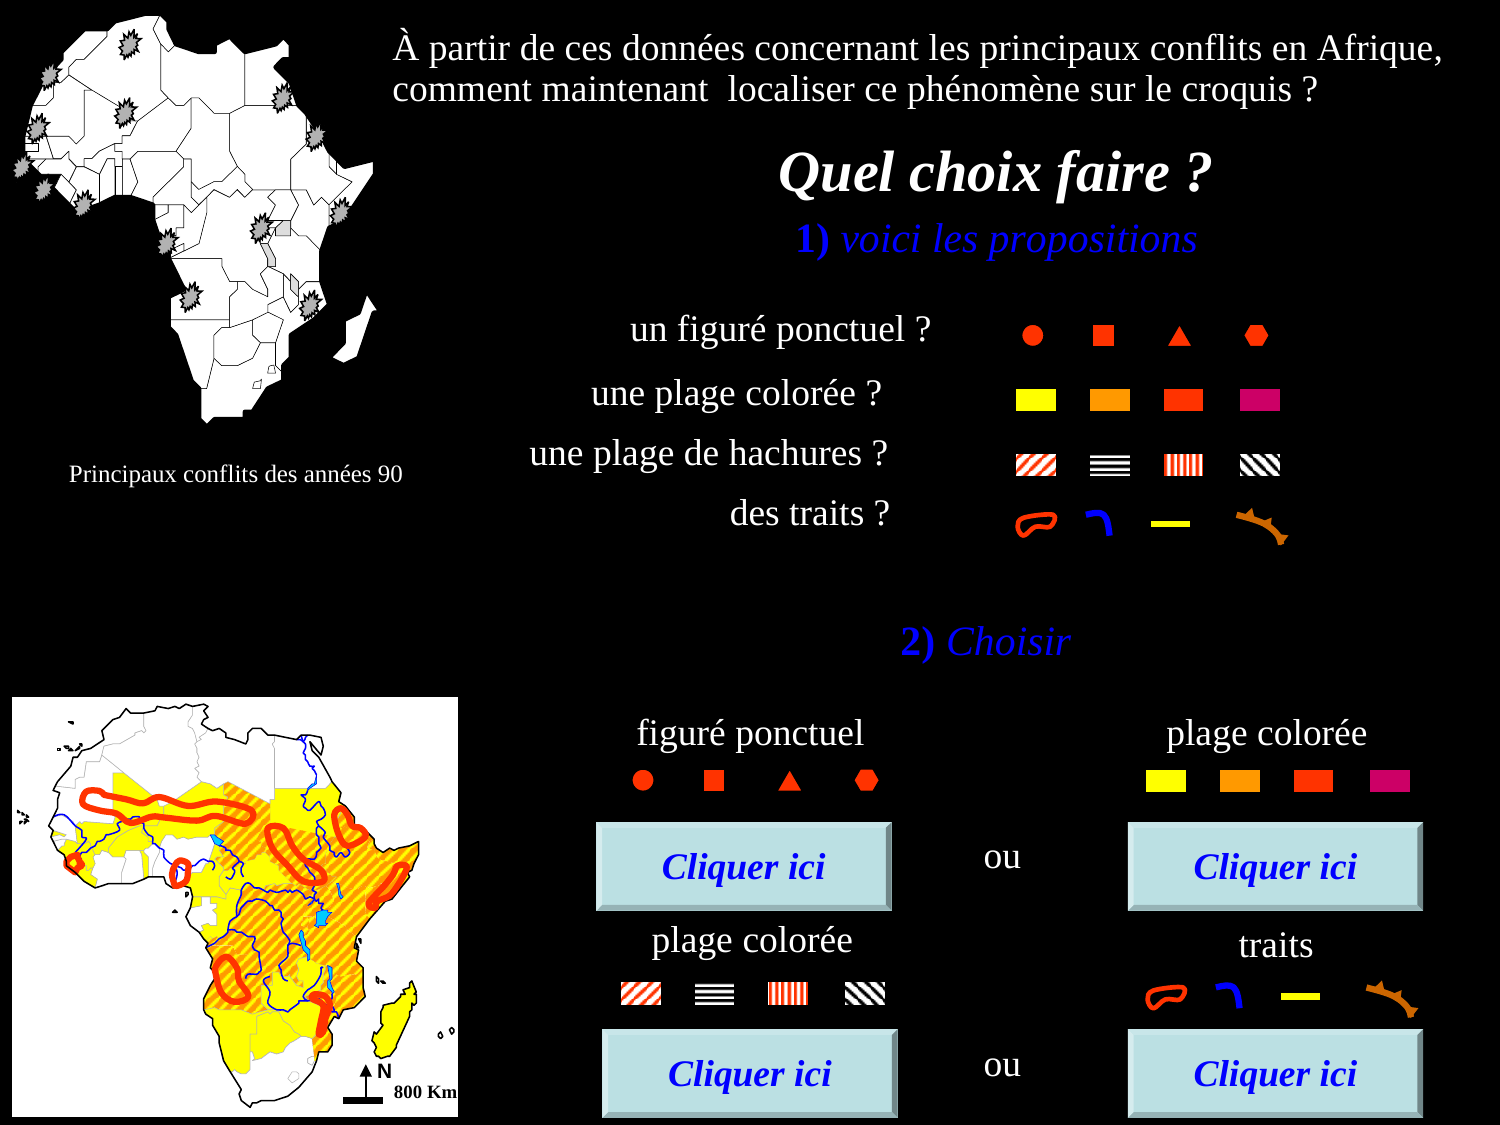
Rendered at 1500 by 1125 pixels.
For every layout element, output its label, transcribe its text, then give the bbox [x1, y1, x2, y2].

text_box [1219, 768, 1261, 793]
text_box ou [968, 827, 1036, 885]
text_box [11, 16, 372, 422]
text_box [1021, 324, 1045, 347]
text_box [328, 290, 382, 366]
text_box [1089, 453, 1131, 477]
text_box 800 Km [379, 1074, 473, 1111]
text_box Cliquer ici [1134, 828, 1417, 904]
text_box plage colorée [636, 911, 869, 968]
text_box Cliquer ici [603, 828, 885, 904]
text_box une plage de hachures ? [514, 424, 904, 482]
text_box ou [968, 1034, 1036, 1092]
text_box Cliquer ici [1134, 1035, 1417, 1112]
text_box un figuré ponctuel ? [566, 300, 996, 358]
text_box [374, 984, 415, 1052]
text_box [367, 1092, 379, 1097]
text_box [1377, 981, 1383, 988]
text_box Quel choix faire ? 1) voici les propositions [763, 131, 1230, 270]
text_box Principaux conflits des années 90 [54, 452, 419, 496]
text_box [693, 981, 736, 1006]
text_box [1162, 387, 1205, 412]
text_box [620, 981, 662, 1006]
text_box figuré ponctuel [621, 704, 881, 762]
text_box [1166, 324, 1193, 347]
text_box [1239, 387, 1281, 412]
text_box [631, 768, 655, 792]
text_box [1162, 453, 1205, 477]
text_box [1369, 768, 1411, 793]
text_box [1292, 768, 1335, 793]
text_box [702, 768, 726, 792]
text_box N [362, 1052, 408, 1092]
text_box [11, 696, 460, 1118]
text_box [1015, 387, 1057, 412]
text_box [1239, 453, 1281, 477]
text_box [1246, 509, 1254, 516]
text_box traits [1223, 915, 1329, 973]
text_box [776, 768, 803, 792]
text_box Cliquer ici [609, 1035, 891, 1112]
text_box une plage colorée ? [576, 364, 898, 422]
text_box [1145, 768, 1187, 793]
text_box 2) Choisir [885, 610, 1087, 673]
text_box des traits ? [715, 484, 906, 542]
text_box [767, 981, 809, 1006]
text_box plage colorée [1151, 704, 1383, 762]
text_box À partir de ces données concernant les principaux conflits en Afrique, comment maintenant localiser ce phénomène sur le croquis ? [377, 18, 1494, 118]
text_box [1015, 453, 1057, 477]
text_box [1243, 324, 1270, 347]
text_box [1092, 324, 1116, 347]
text_box [1089, 387, 1131, 412]
text_box [853, 768, 880, 792]
text_box [844, 981, 886, 1006]
